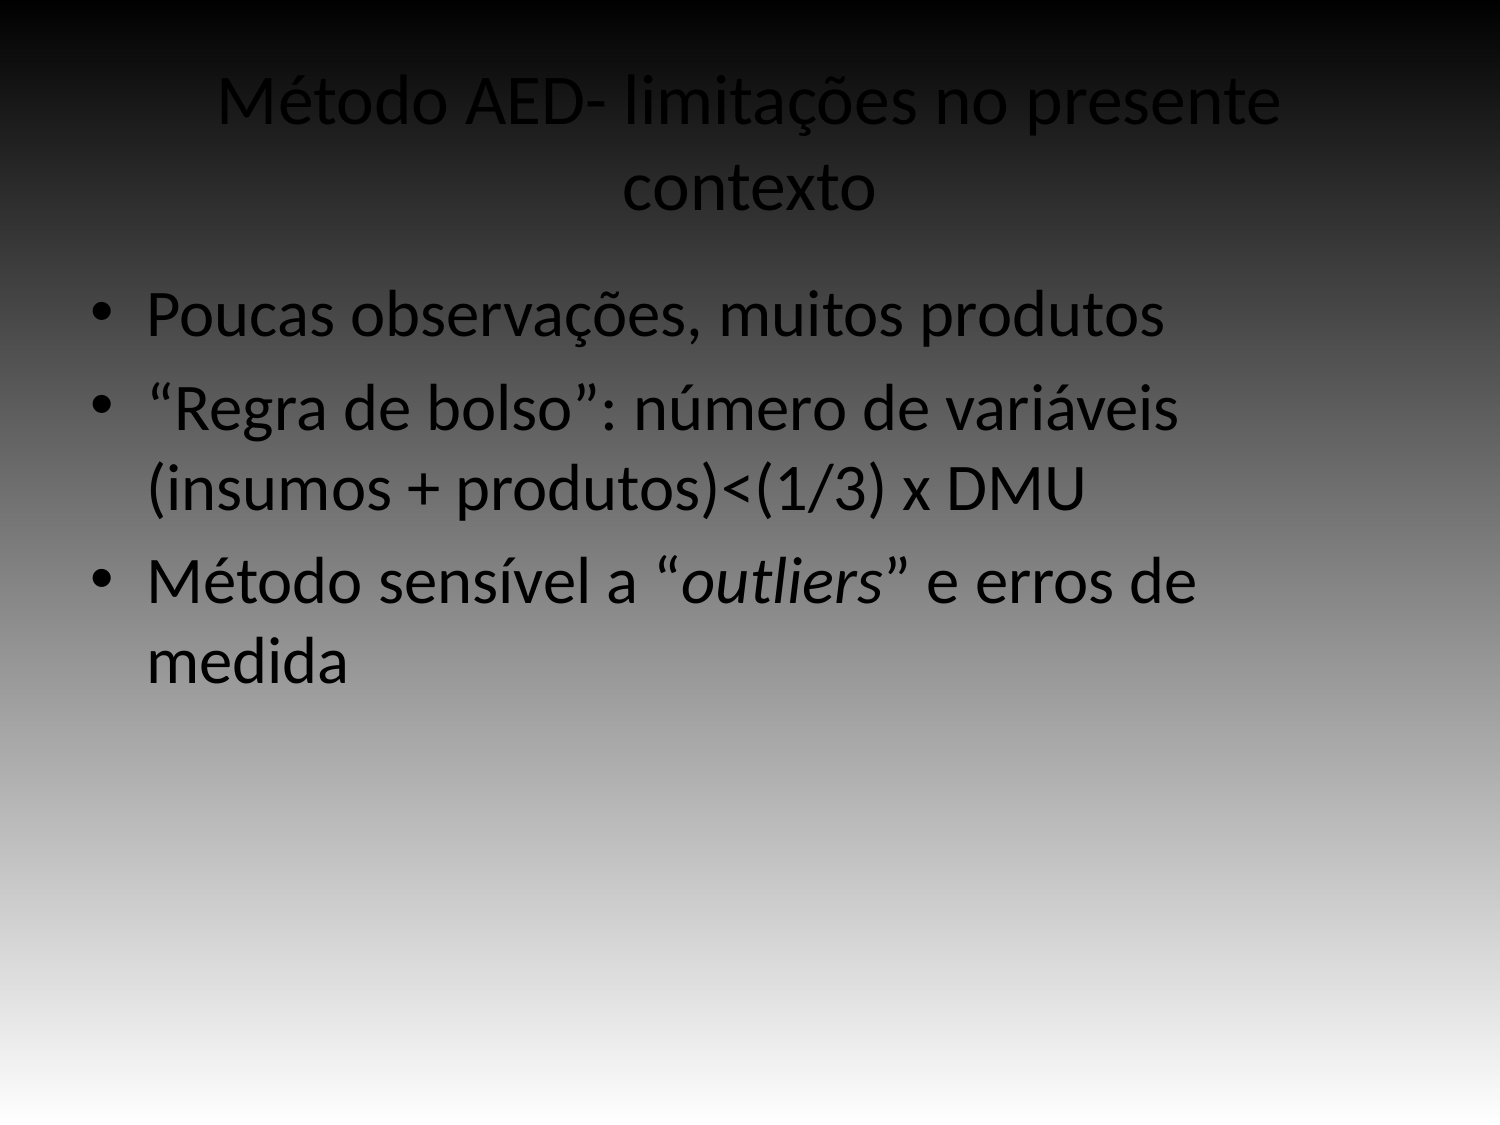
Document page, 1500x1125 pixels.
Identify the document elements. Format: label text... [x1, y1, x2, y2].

list Poucas observações, muitos produtos “Regra de bolso”: número de variáveis (insumos + produtos)<(1/3) x DMU Método sensível a “outliers” e erros de medida [75, 262, 1425, 1005]
title Método AED- limitações no presente contexto [75, 45, 1425, 233]
